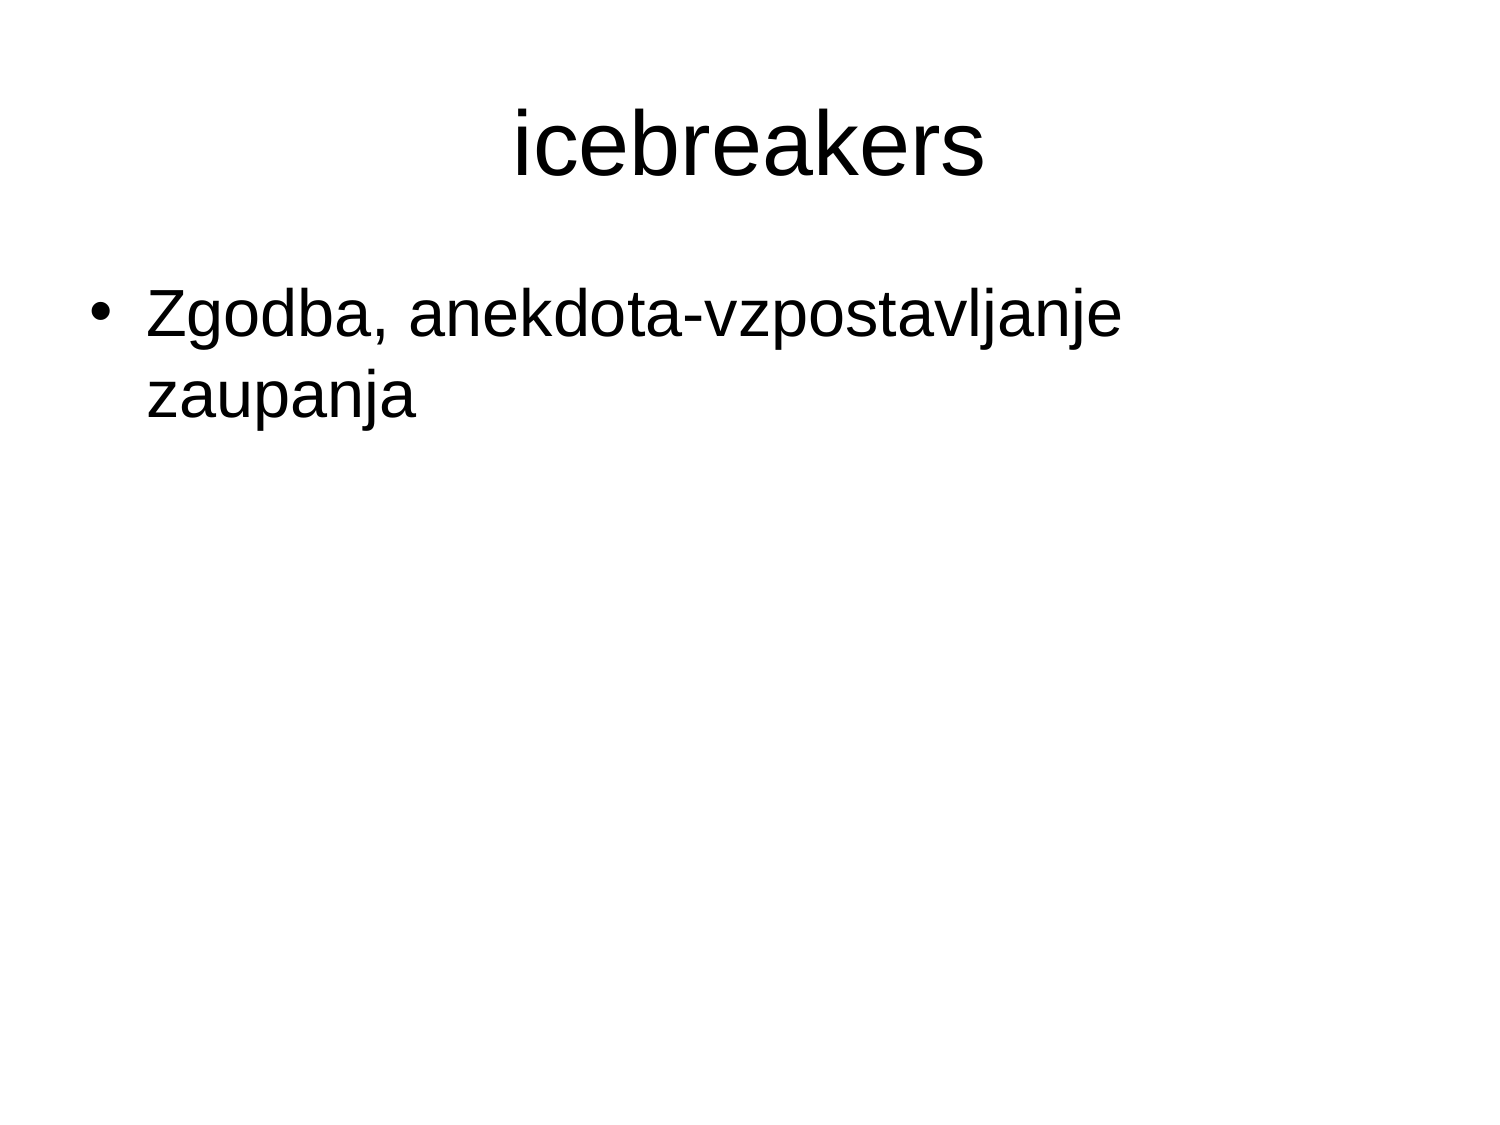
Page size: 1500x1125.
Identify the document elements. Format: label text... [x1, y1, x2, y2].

list Zgodba, anekdota-vzpostavljanje zaupanja [75, 262, 1426, 1006]
title icebreakers [75, 45, 1426, 233]
